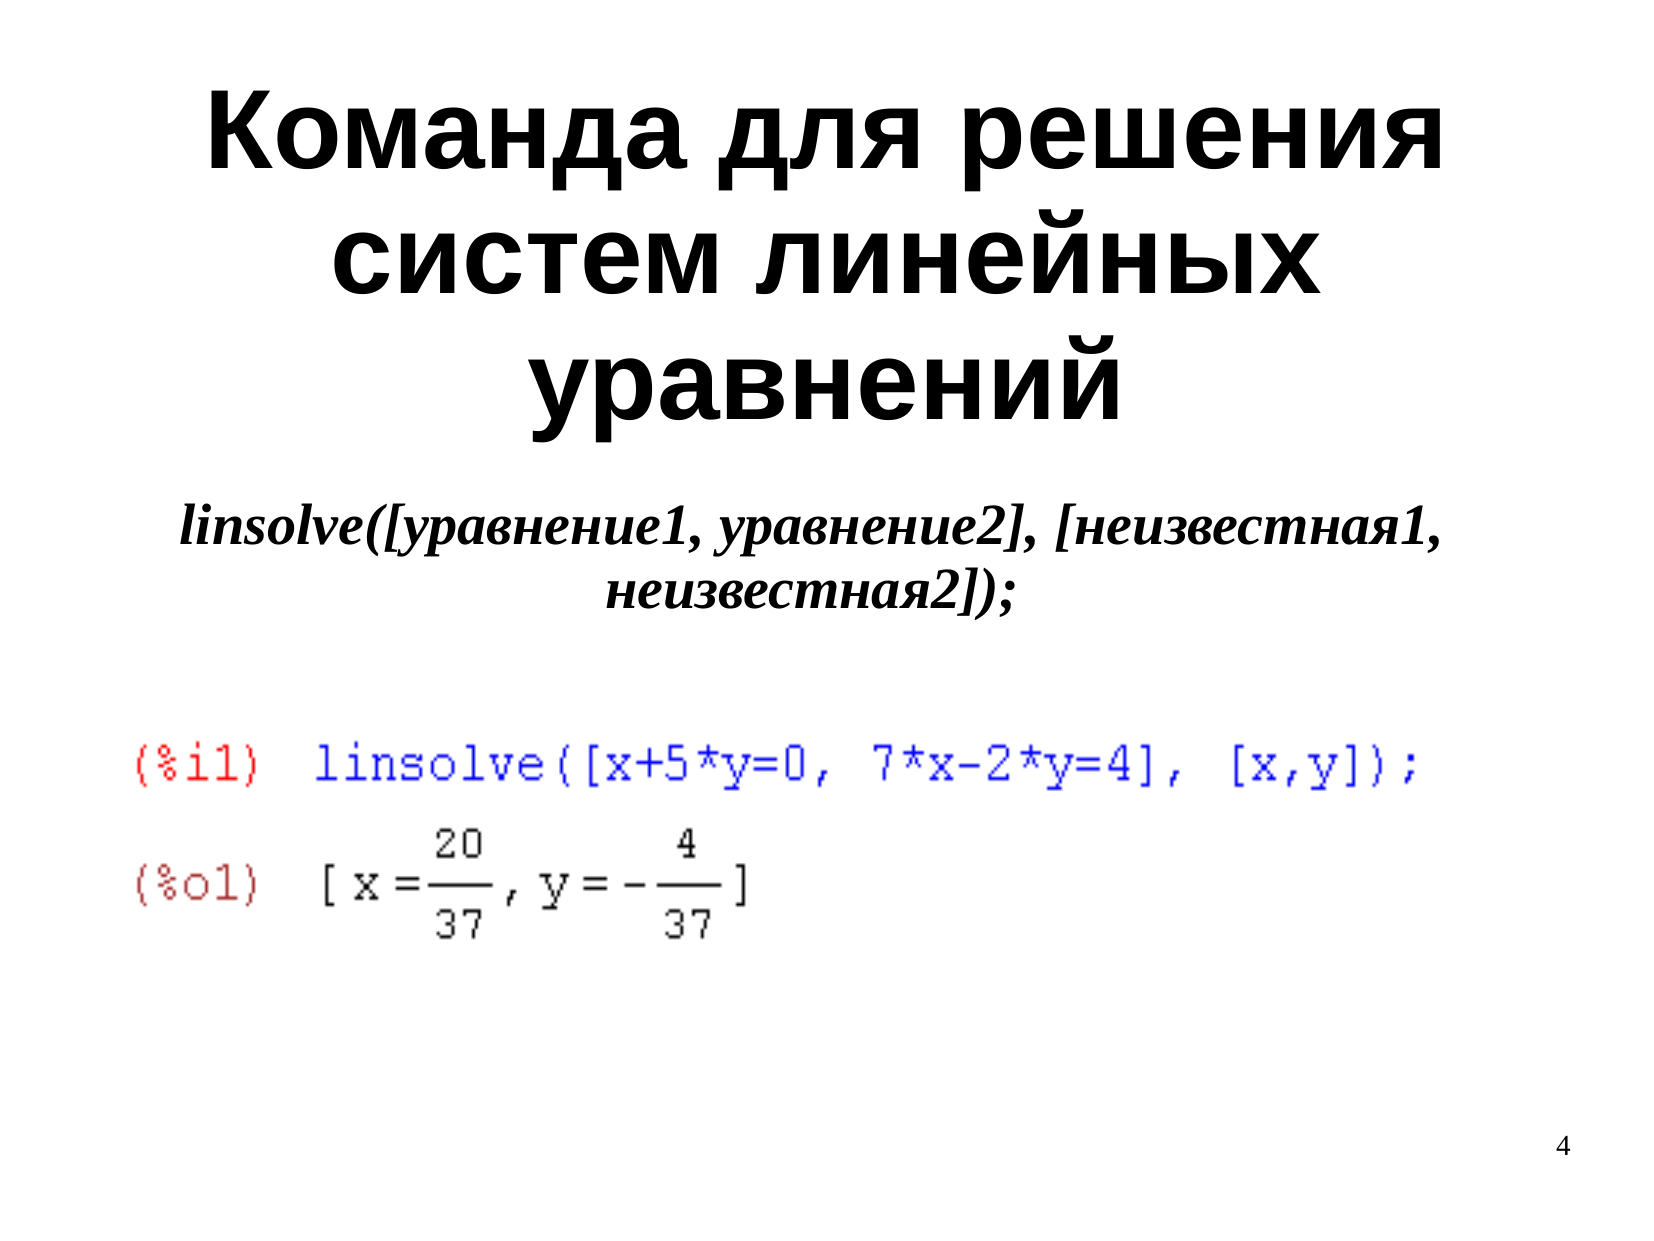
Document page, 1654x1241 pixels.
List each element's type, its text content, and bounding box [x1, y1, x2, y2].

text_box Команда для решения систем линейных уравнений [29, 59, 1625, 451]
picture [118, 649, 1447, 975]
text_box linsolve([уравнение1, уравнение2], [неизвестная1, неизвестная2]); [88, 484, 1536, 713]
